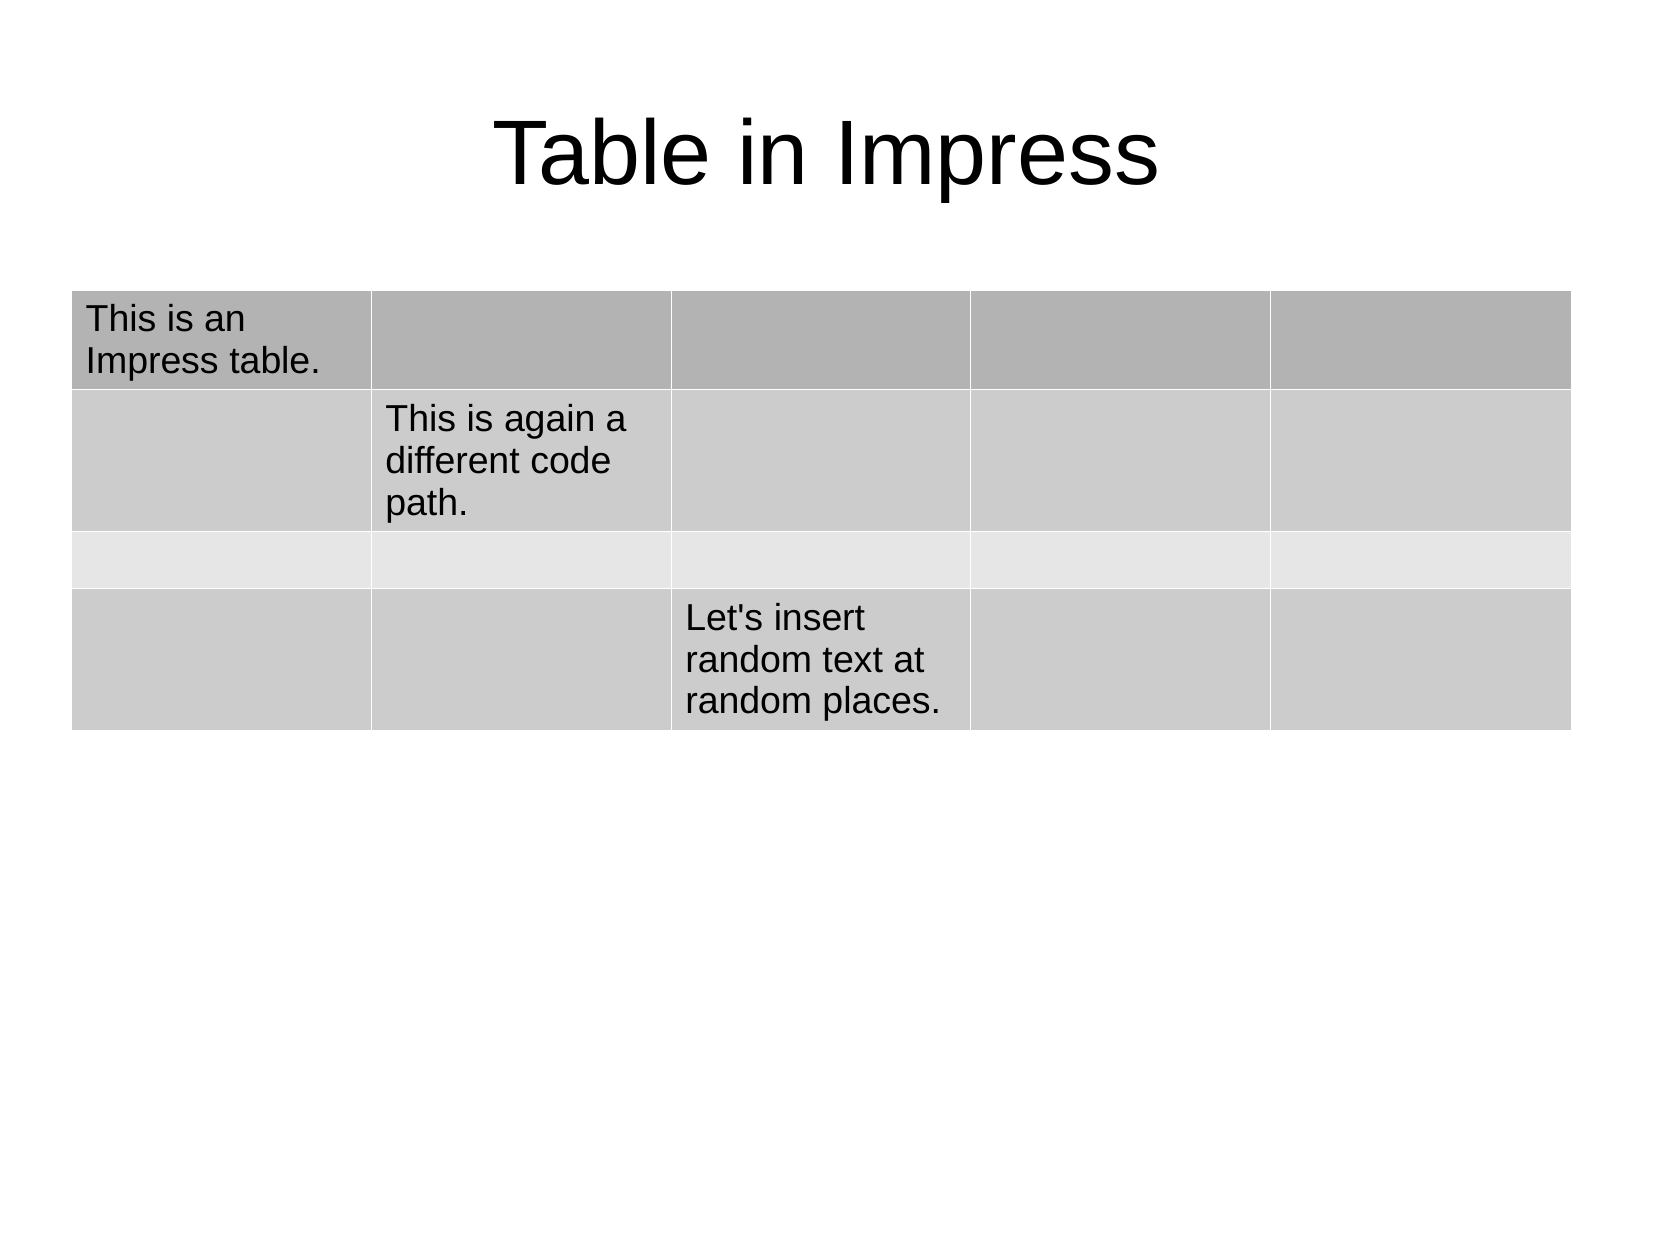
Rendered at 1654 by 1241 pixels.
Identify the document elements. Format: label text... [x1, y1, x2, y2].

table_cell [372, 589, 671, 730]
table_cell [372, 532, 671, 588]
table_cell [672, 390, 970, 531]
table_header [971, 291, 1270, 389]
table_cell [72, 589, 371, 730]
table_cell [672, 532, 970, 588]
table_cell [72, 532, 371, 588]
table_header [1271, 291, 1571, 389]
table_header This is an Impress table. [72, 291, 371, 389]
table_cell [72, 390, 371, 531]
table_cell [1271, 390, 1571, 531]
table_cell This is again a different code path. [372, 390, 671, 531]
table_header [672, 291, 970, 389]
table_cell [1271, 532, 1571, 588]
table_header [372, 291, 671, 389]
title Table in Impress [82, 49, 1571, 257]
table_cell [971, 390, 1270, 531]
table_cell [971, 589, 1270, 730]
table_cell Let's insert random text at random places. [672, 589, 970, 730]
table_cell [971, 532, 1270, 588]
table_cell [1271, 589, 1571, 730]
